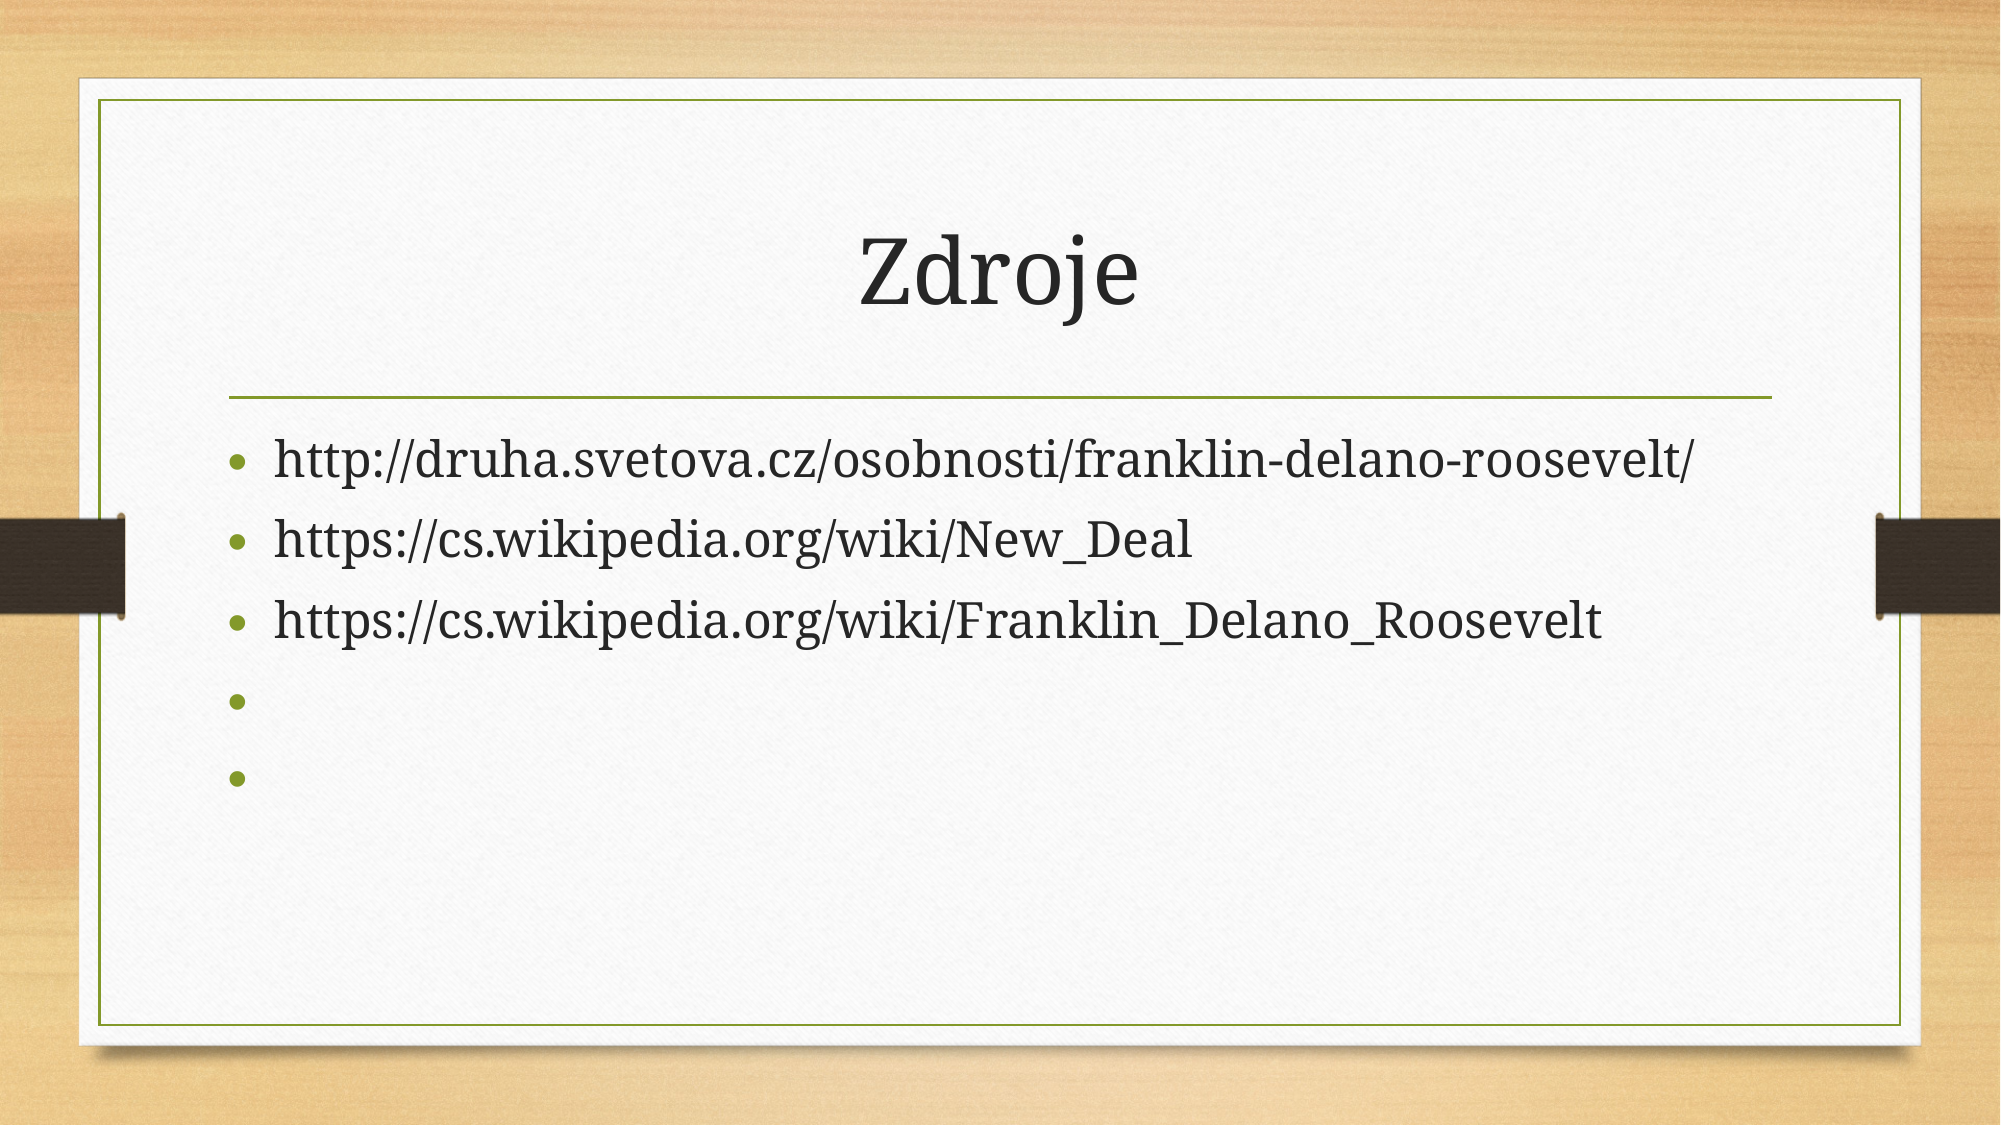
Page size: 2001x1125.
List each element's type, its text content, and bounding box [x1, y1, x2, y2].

list http://druha.svetova.cz/osobnosti/franklin-delano-roosevelt/ https://cs.wikipedia.org/wiki/New_Deal https://cs.wikipedia.org/wiki/Franklin_Delano_Roosevelt [212, 419, 1788, 964]
title Zdroje [212, 161, 1788, 376]
